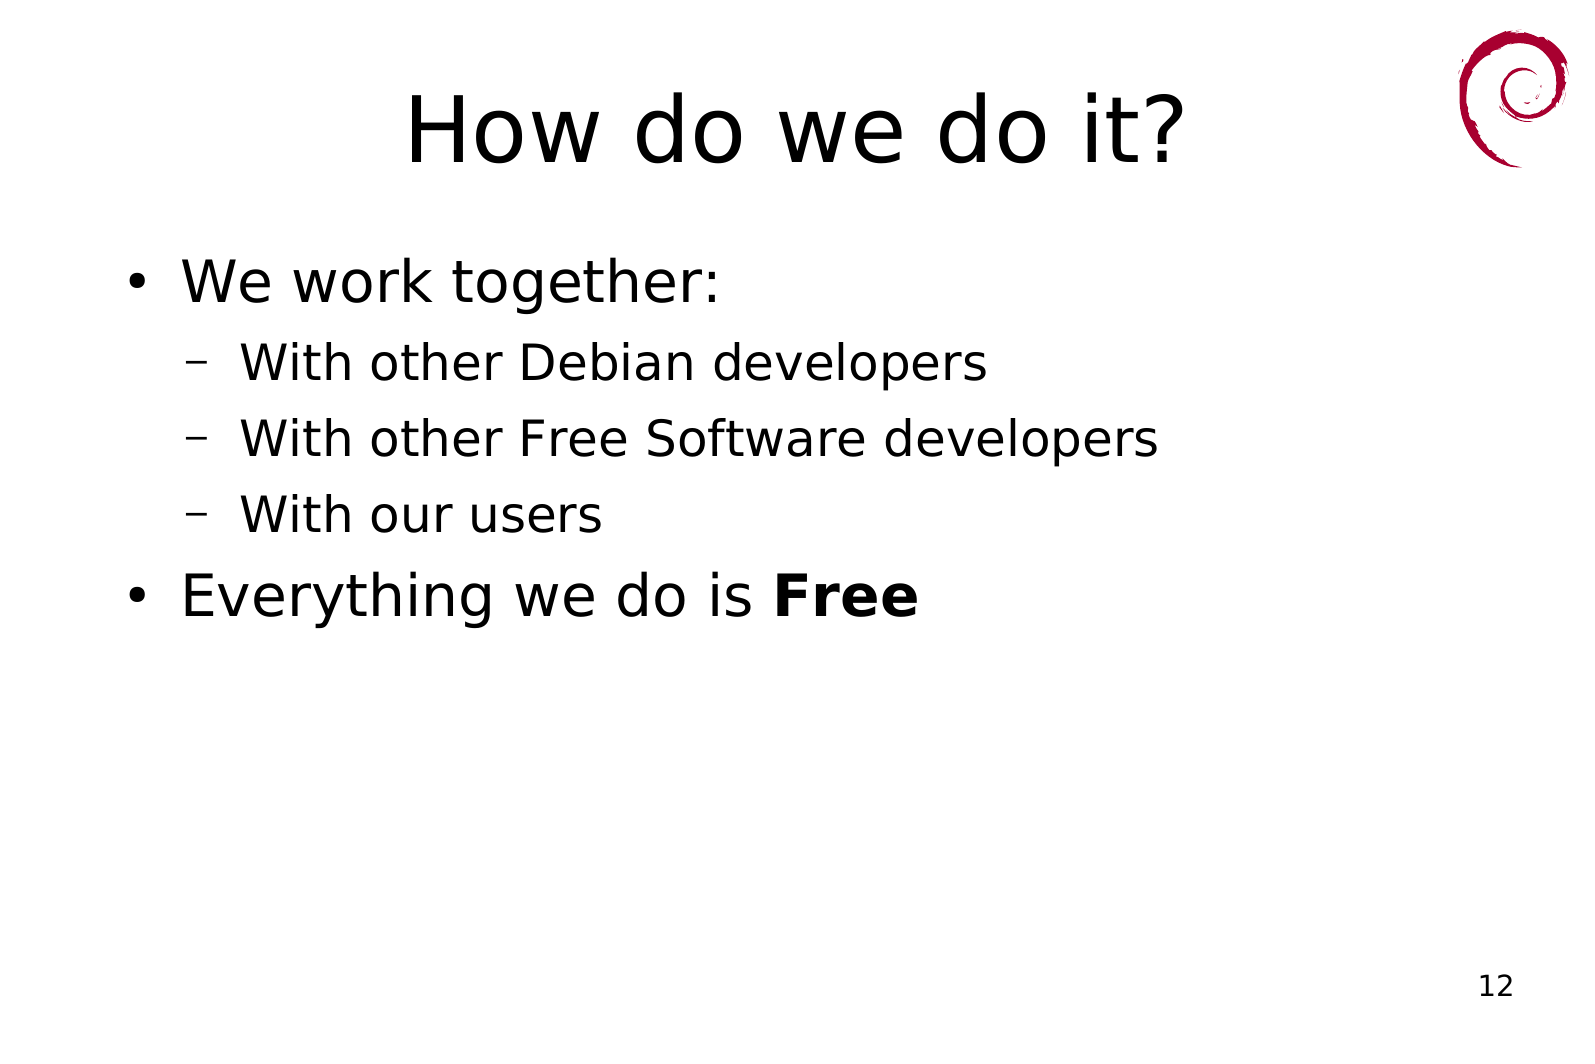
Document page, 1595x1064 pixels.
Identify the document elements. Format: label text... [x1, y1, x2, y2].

list We work together: With other Debian developers With other Free Software developers With our users Everything we do is Free [79, 248, 1515, 660]
title How do we do it? [79, 42, 1515, 220]
